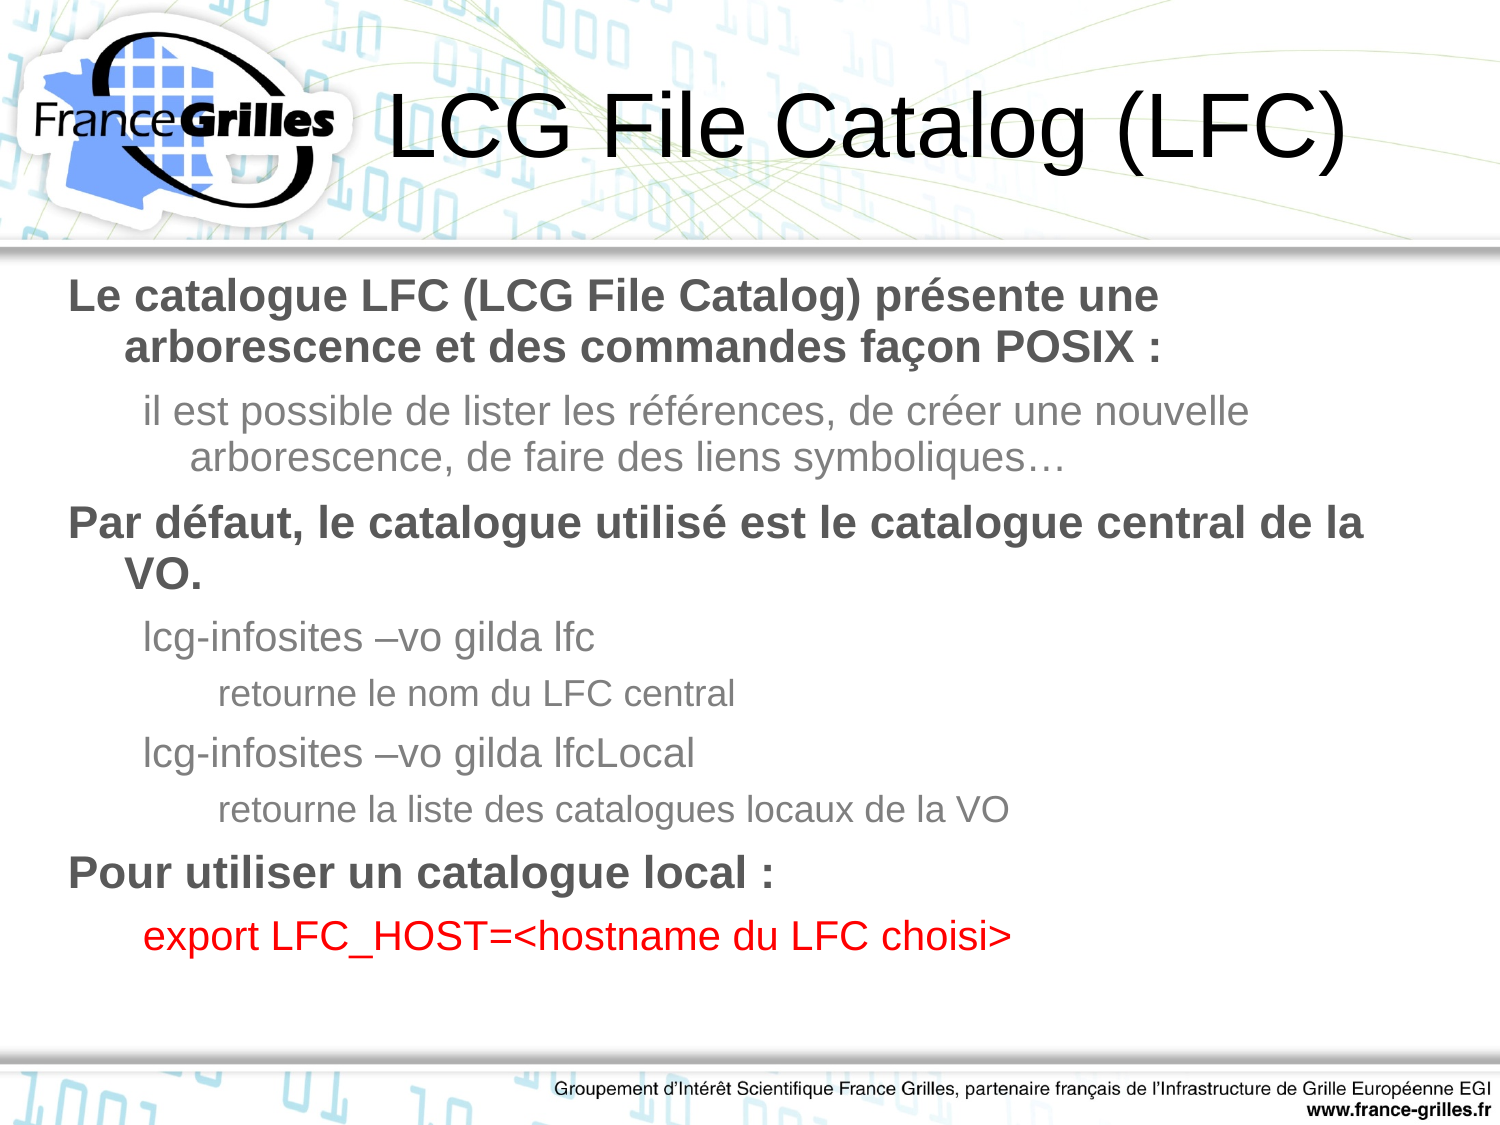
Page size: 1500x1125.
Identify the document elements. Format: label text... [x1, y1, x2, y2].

title LCG File Catalog (LFC) [372, 7, 1459, 244]
picture [0, 0, 1500, 1125]
list Le catalogue LFC (LCG File Catalog) présente une arborescence et des commandes façon POSIX : il est possible de lister les références, de créer une nouvelle arborescence, de faire des liens symboliques… Par défaut, le catalogue utilisé est le catalogue central de la VO. lcg-infosites –vo gilda lfc retourne le nom du LFC central lcg-infosites –vo gilda lfcLocal retourne la liste des catalogues locaux de la VO Pour utiliser un catalogue local : export LFC_HOST=<hostname du LFC choisi> [53, 262, 1459, 1044]
